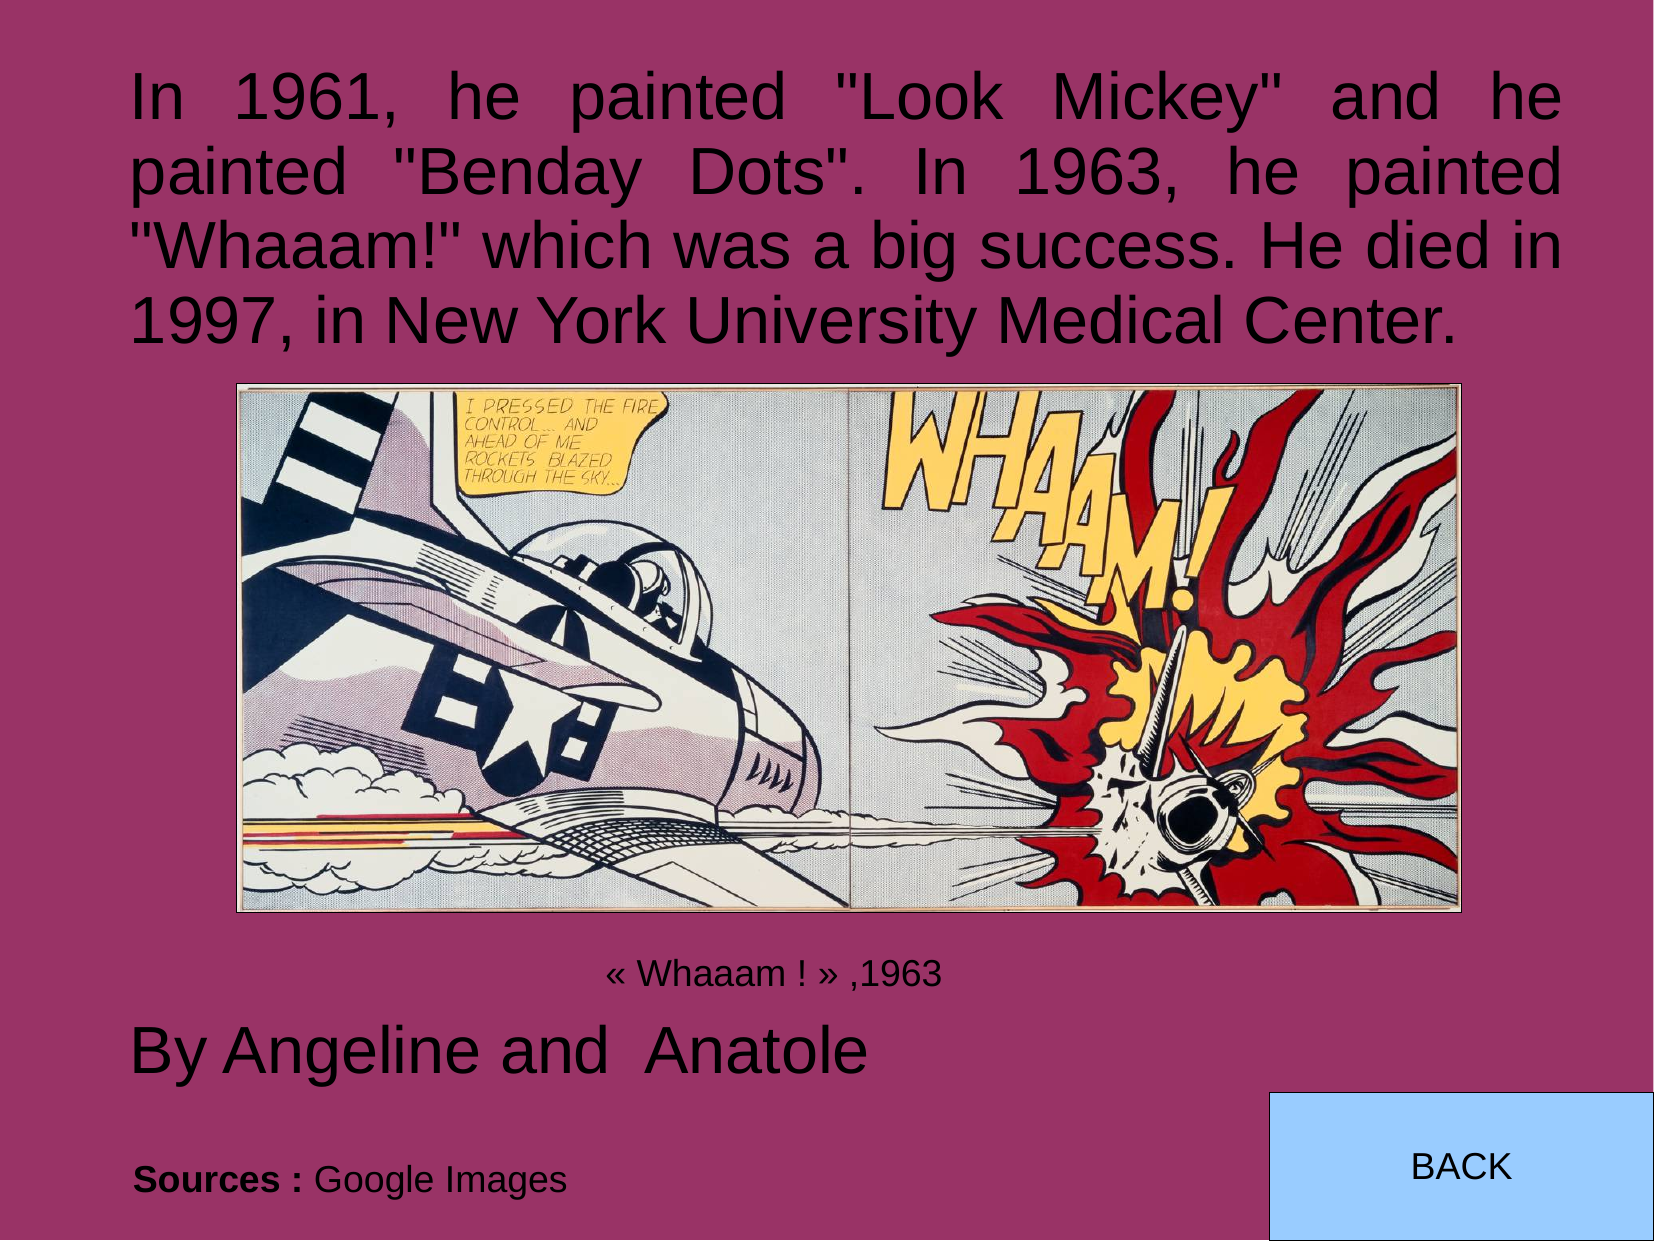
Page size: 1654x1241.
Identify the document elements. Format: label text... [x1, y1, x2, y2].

picture [236, 383, 1462, 913]
text_box BACK [1269, 1092, 1654, 1241]
list In 1961, he painted "Look Mickey" and he painted "Benday Dots". In 1963, he painted "Whaaam!" which was a big success. He died in 1997, in New York University Medical Center. By Angeline and Anatole [59, 59, 1565, 1193]
text_box Sources : Google Images [118, 1151, 591, 1210]
text_box « Whaaam ! » ,1963 [590, 944, 1063, 1004]
